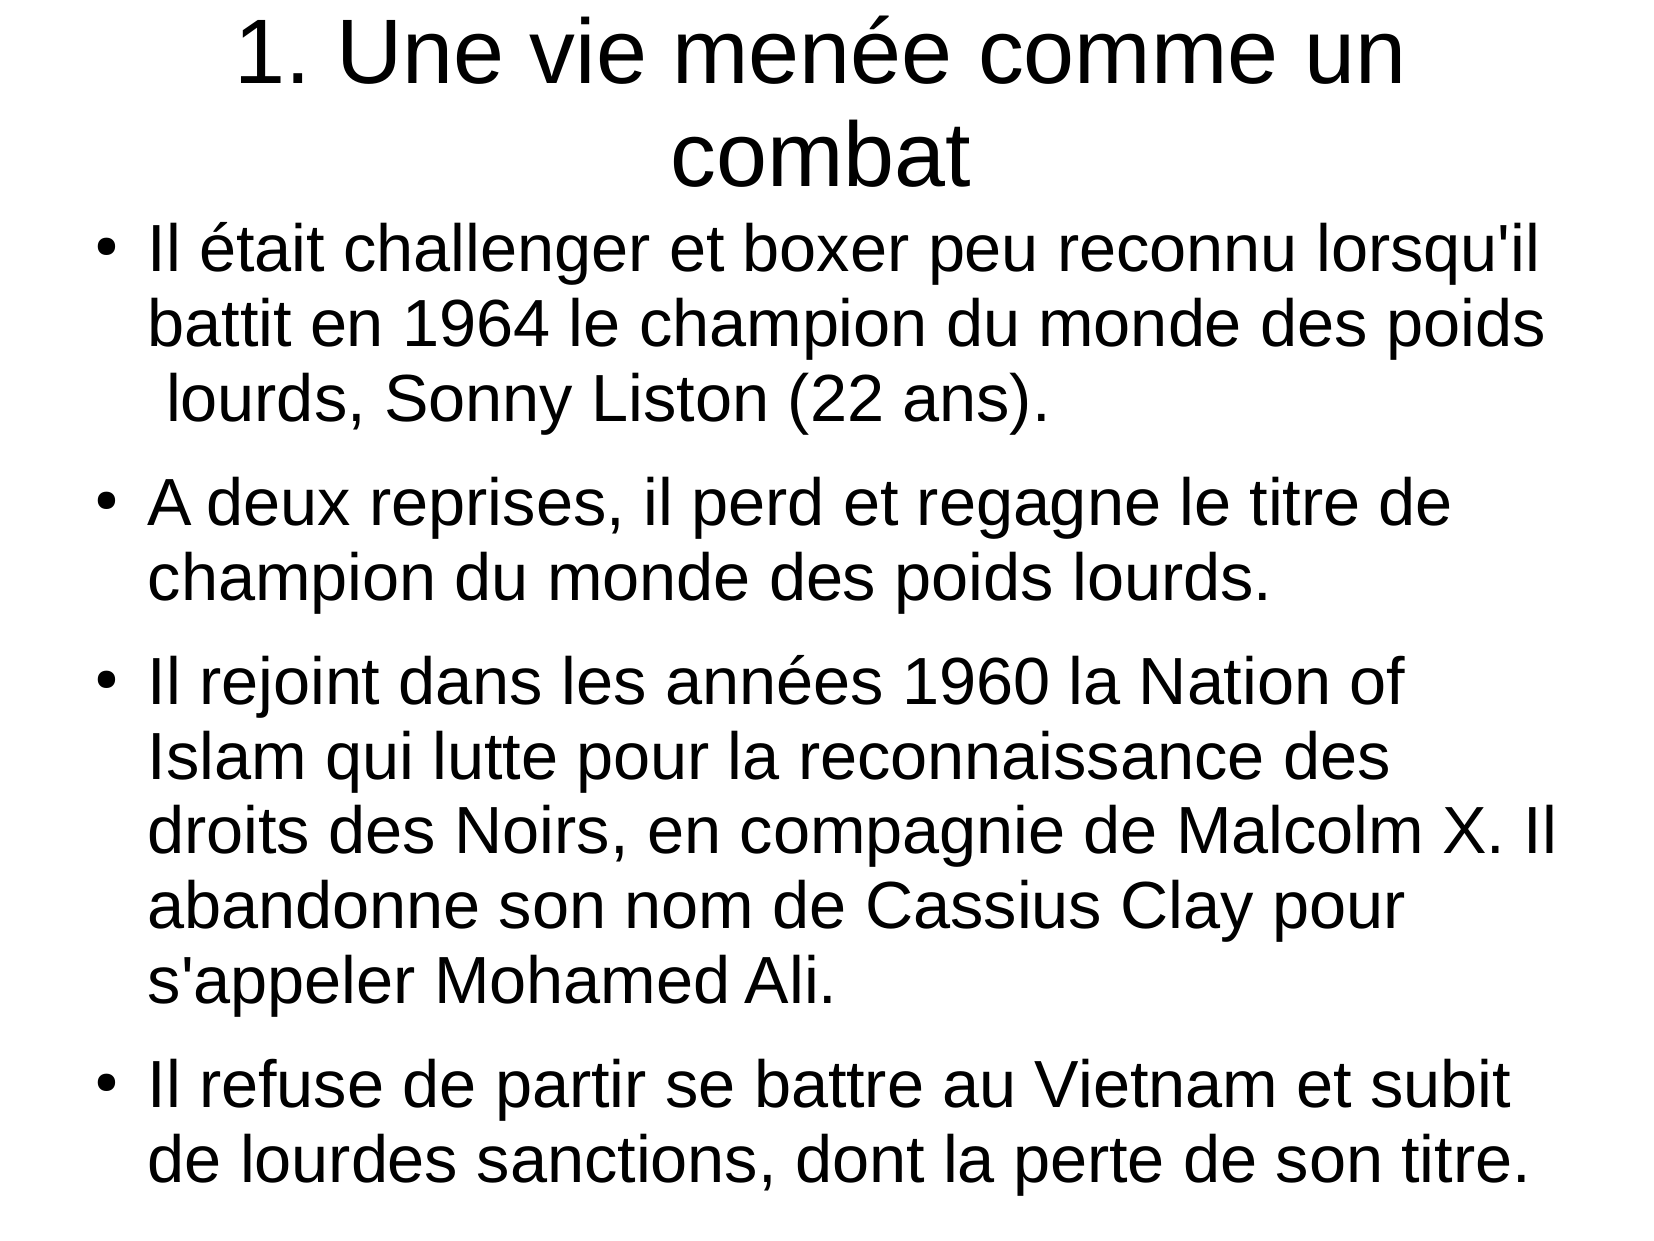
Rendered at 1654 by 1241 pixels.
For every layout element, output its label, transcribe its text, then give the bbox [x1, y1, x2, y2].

title 1. Une vie menée comme un combat [76, 0, 1565, 208]
list Il était challenger et boxer peu reconnu lorsqu'il battit en 1964 le champion du monde des poids lourds, Sonny Liston (22 ans). A deux reprises, il perd et regagne le titre de champion du monde des poids lourds. Il rejoint dans les années 1960 la Nation of Islam qui lutte pour la reconnaissance des droits des Noirs, en compagnie de Malcolm X. Il abandonne son nom de Cassius Clay pour s'appeler Mohamed Ali. Il refuse de partir se battre au Vietnam et subit de lourdes sanctions, dont la perte de son titre. [76, 211, 1565, 1197]
